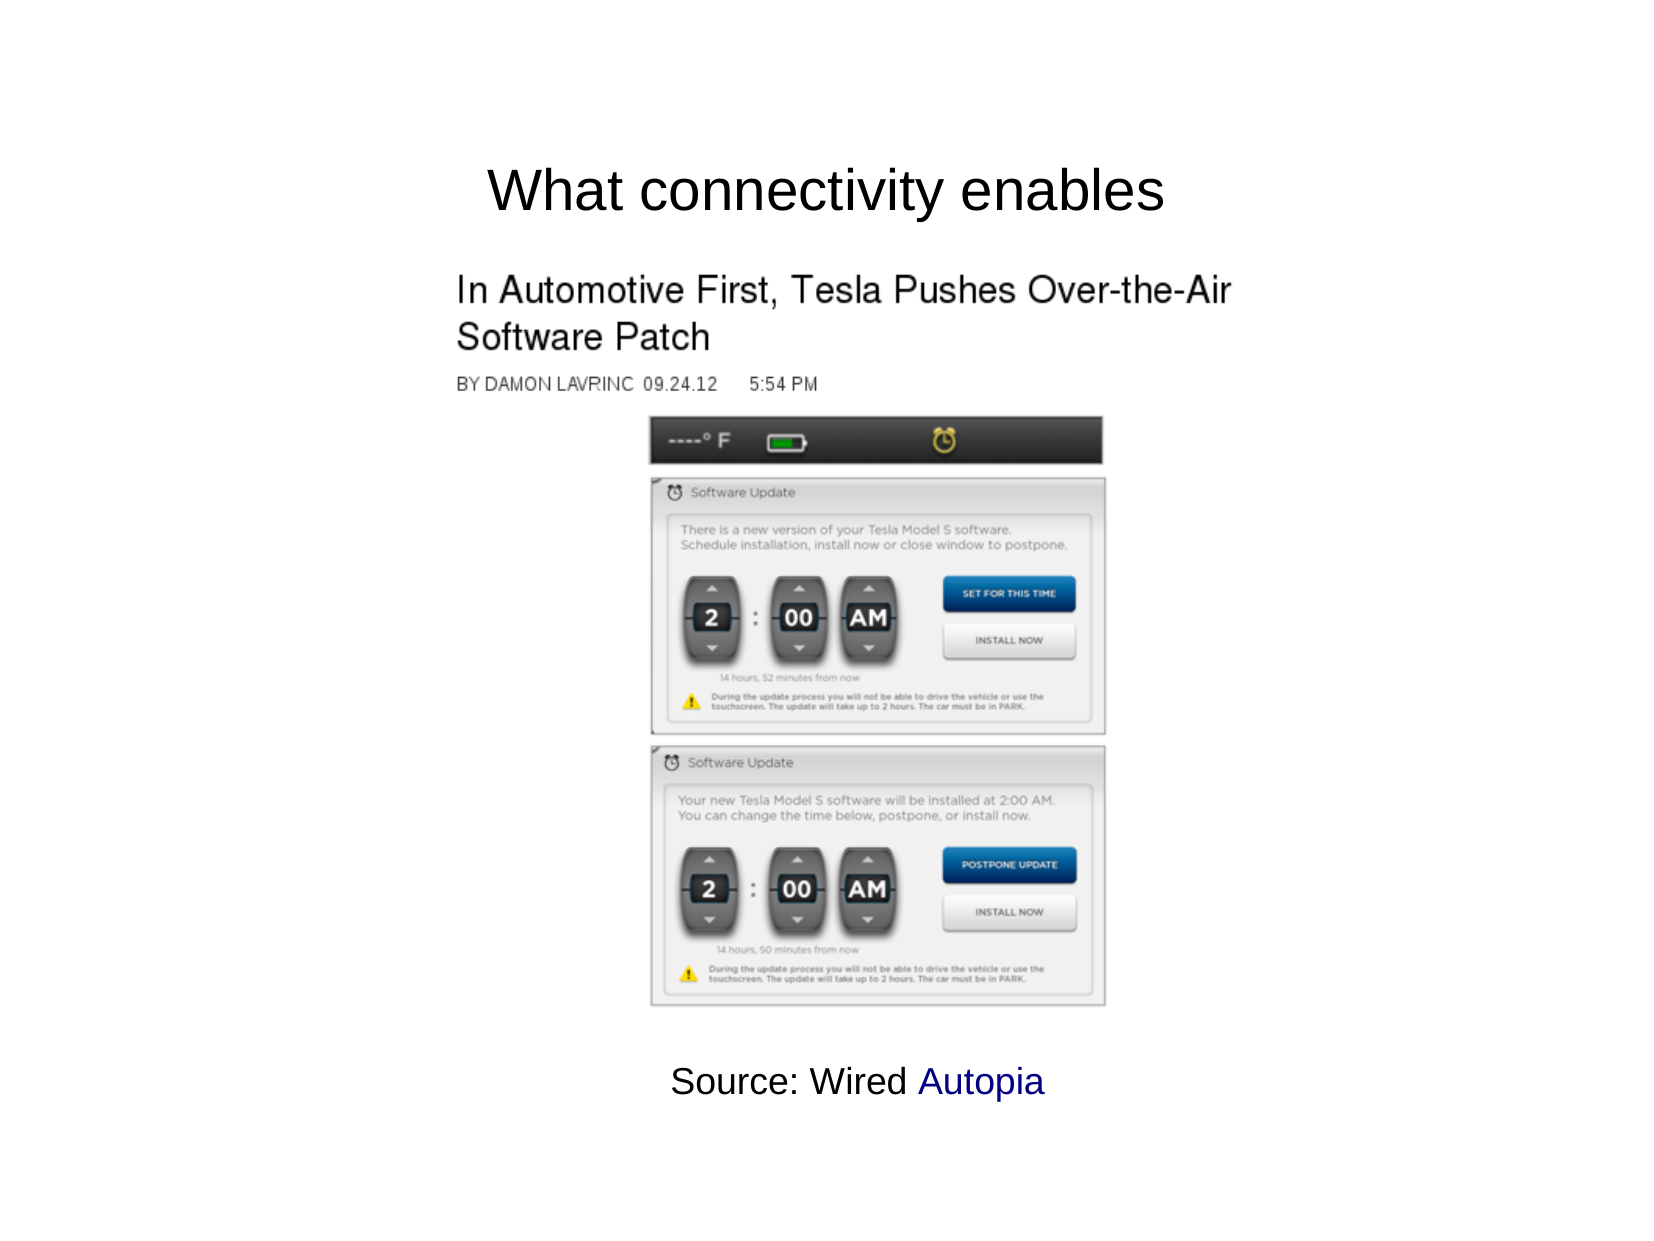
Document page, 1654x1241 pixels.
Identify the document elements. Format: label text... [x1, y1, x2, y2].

text_box Source: Wired Autopia [655, 1053, 1060, 1111]
picture [430, 250, 1261, 1009]
text_box What connectivity enables [472, 150, 1181, 230]
